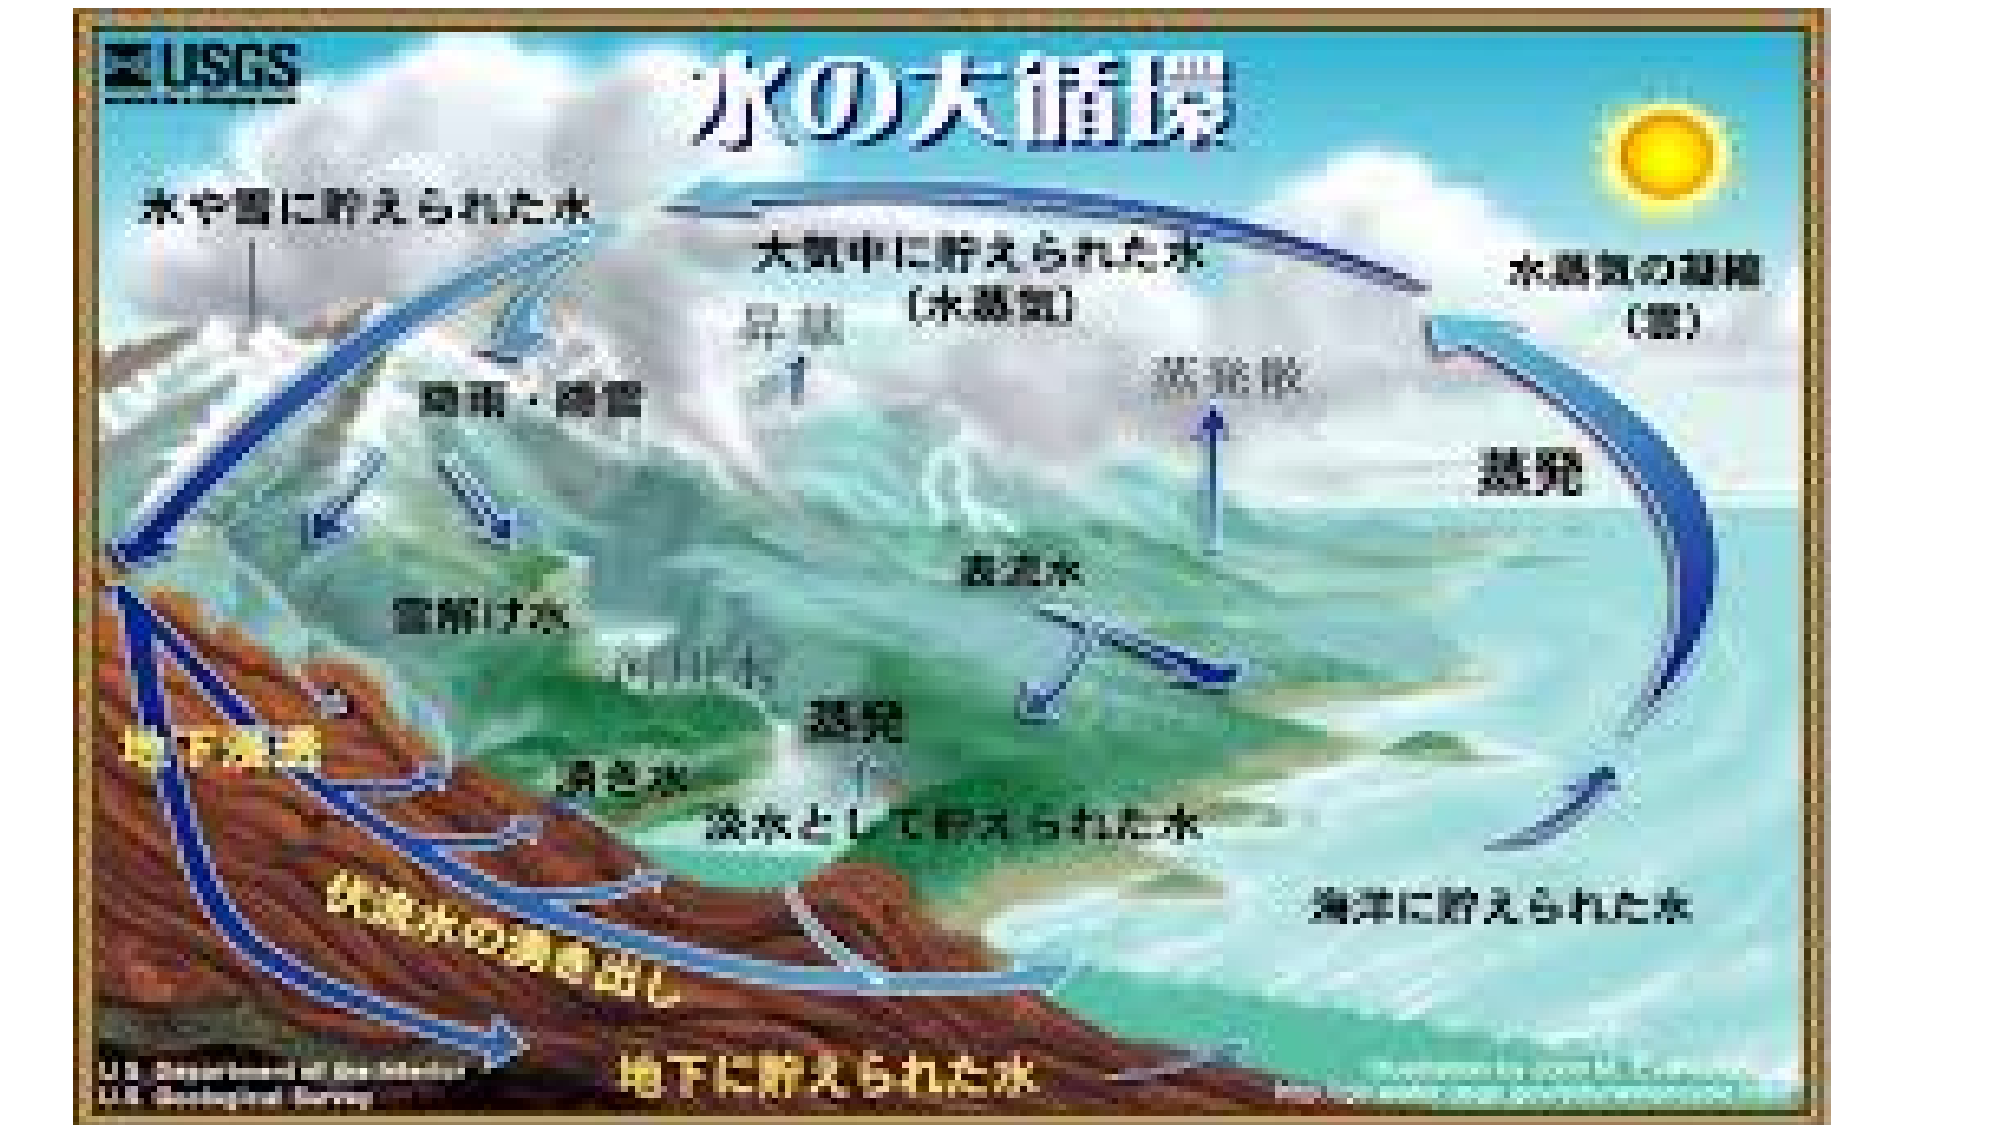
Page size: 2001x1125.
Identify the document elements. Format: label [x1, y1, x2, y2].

picture [73, 8, 1831, 1125]
